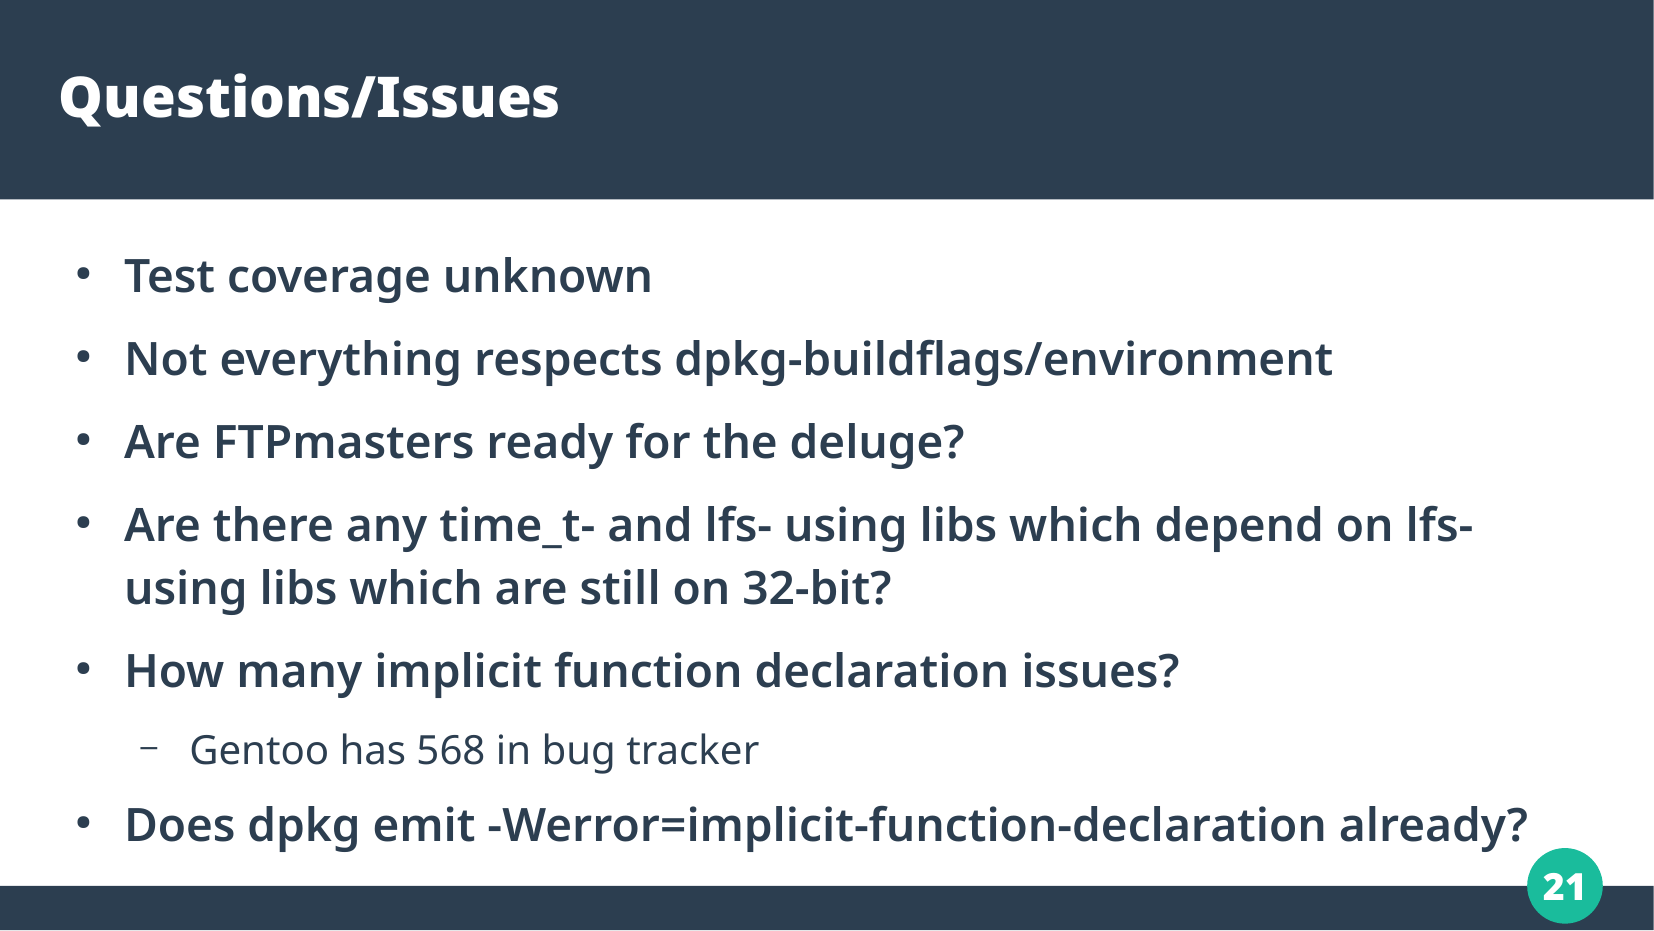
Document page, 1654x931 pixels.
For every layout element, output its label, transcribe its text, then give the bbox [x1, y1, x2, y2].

title Questions/Issues [59, 37, 1595, 155]
list Test coverage unknown Not everything respects dpkg-buildflags/environment Are FTPmasters ready for the deluge? Are there any time_t- and lfs- using libs which depend on lfs-using libs which are still on 32-bit? How many implicit function declaration issues? Gentoo has 568 in bug tracker Does dpkg emit -Werror=implicit-function-declaration already? [59, 243, 1595, 864]
